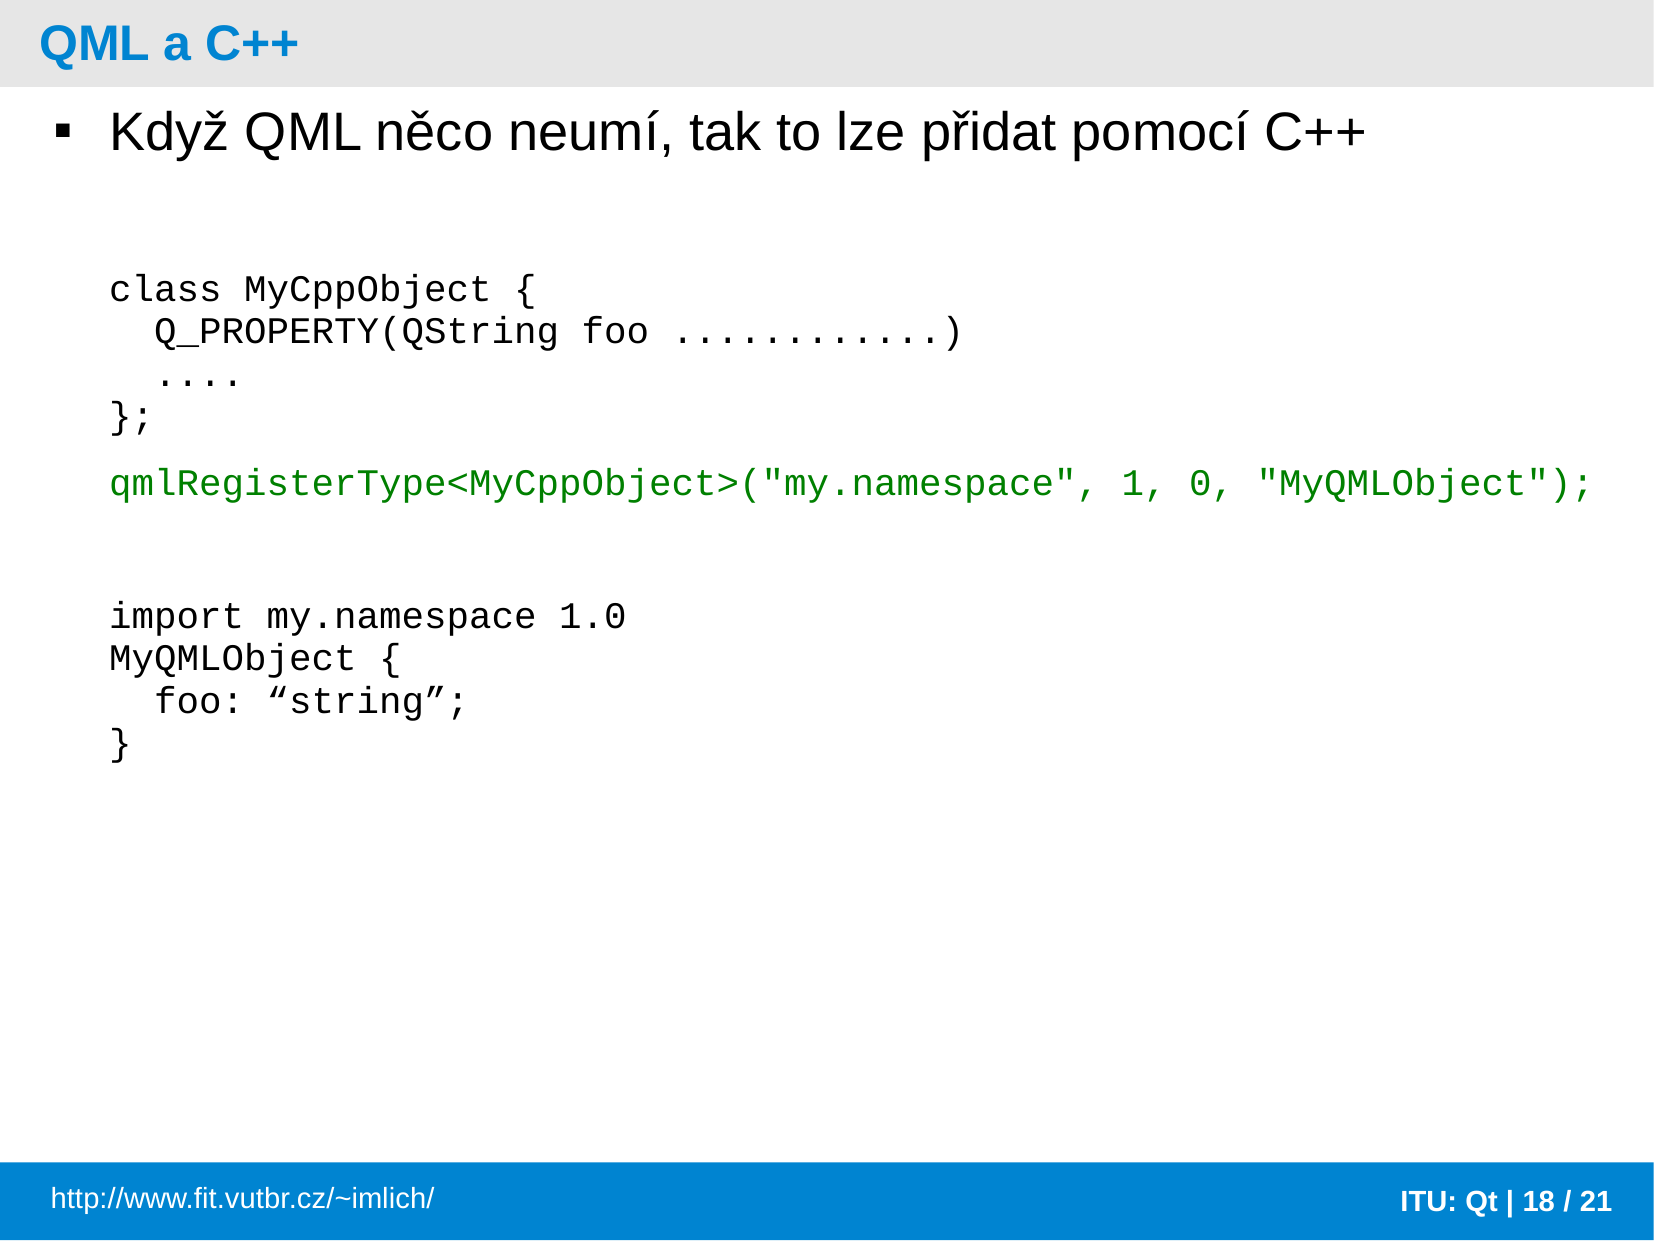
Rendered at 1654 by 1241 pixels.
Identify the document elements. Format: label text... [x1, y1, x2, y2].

title QML a C++ [39, 5, 1615, 81]
list Když QML něco neumí, tak to lze přidat pomocí C++ class MyCppObject { Q_PROPERTY(QString foo ............) .... }; qmlRegisterType<MyCppObject>("my.namespace", 1, 0, "MyQMLObject"); import my.namespace 1.0 MyQMLObject { foo: “string”; } [38, 101, 1616, 821]
